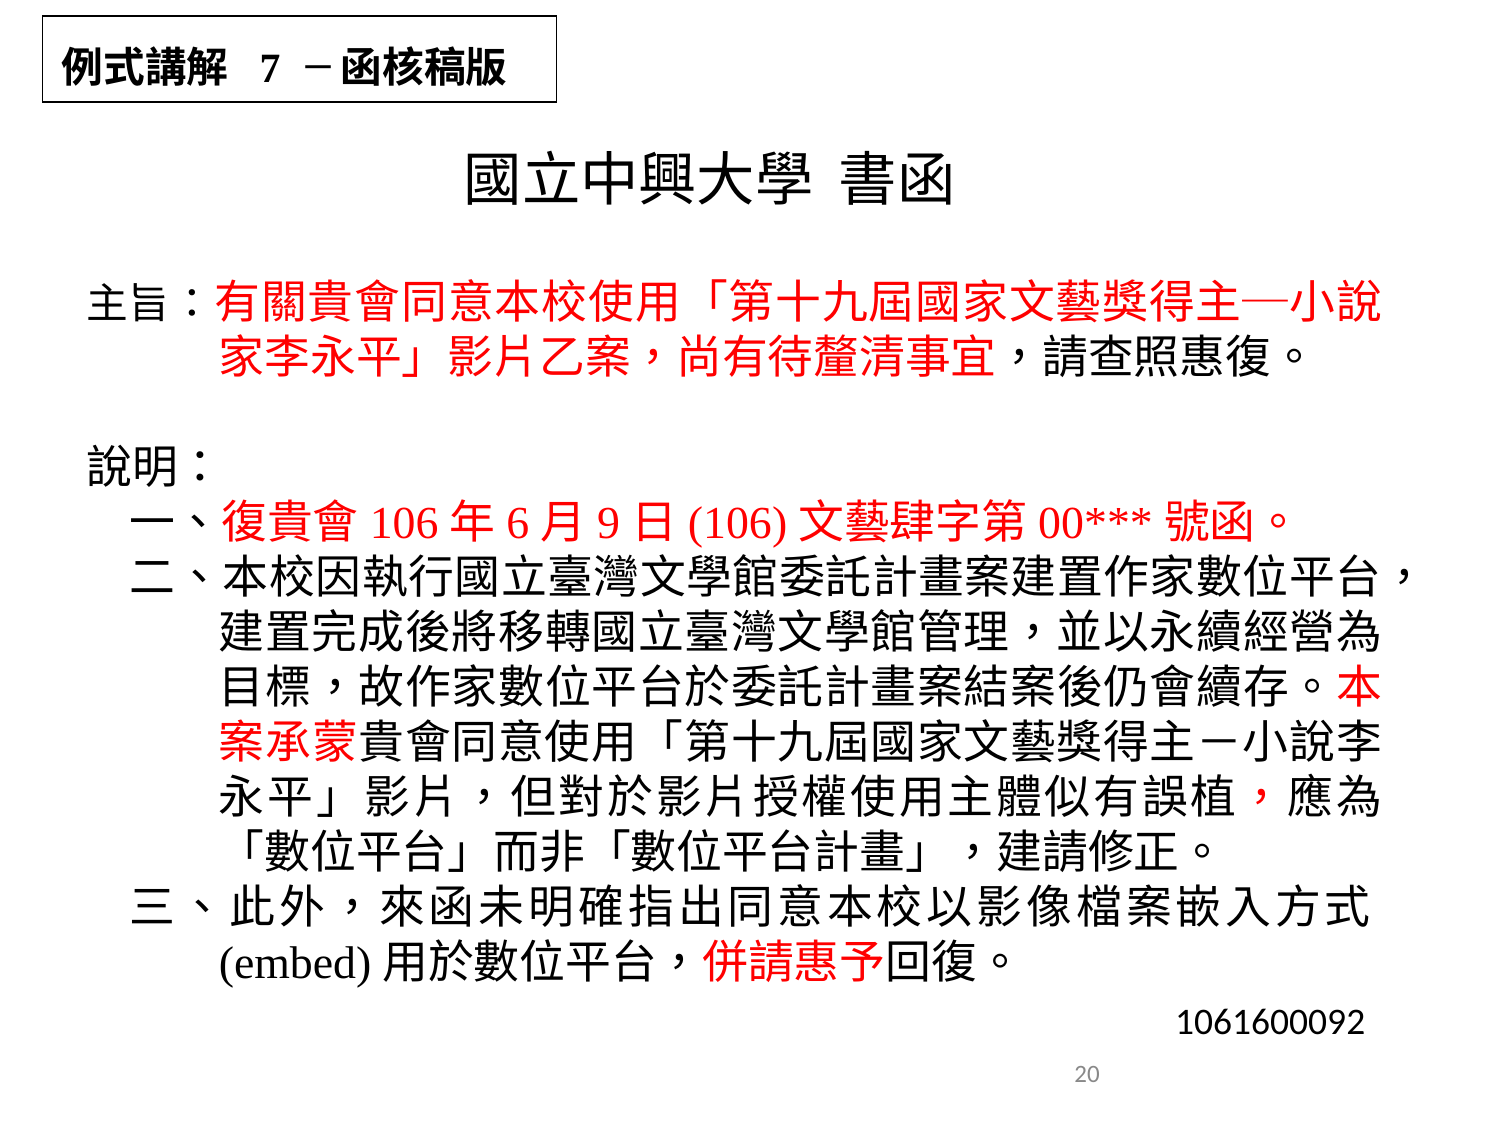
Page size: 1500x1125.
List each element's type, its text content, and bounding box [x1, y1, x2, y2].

text_box 20 [1059, 1042, 1397, 1103]
text_box 國立中興大學 書函 [449, 134, 971, 219]
text_box 主旨：有關貴會同意本校使用「第十九屆國家文藝獎得主─小說家李永平」影片乙案，尚有待釐清事宜，請查照惠復。 說明： 一、復貴會106年6月9日(106)文藝肆字第00***號函。 二、本校因執行國立臺灣文學館委託計畫案建置作家數位平台，建置完成後將移轉國立臺灣文學館管理，並以永續經營為目標，故作家數位平台於委託計畫案結案後仍會續存。本案承蒙貴會同意使用「第十九屆國家文藝獎得主－小說李永平」影片，但對於影片授權使用主體似有誤植，應為「數位平台」而非「數位平台計畫」，建請修正。 三、此外，來函未明確指出同意本校以影像檔案嵌入方式(embed)用於數位平台，併請惠予回復。 [71, 265, 1397, 995]
text_box 1061600092 [1160, 989, 1380, 1050]
text_box 例式講解 7 ─函核稿版 [42, 16, 557, 103]
